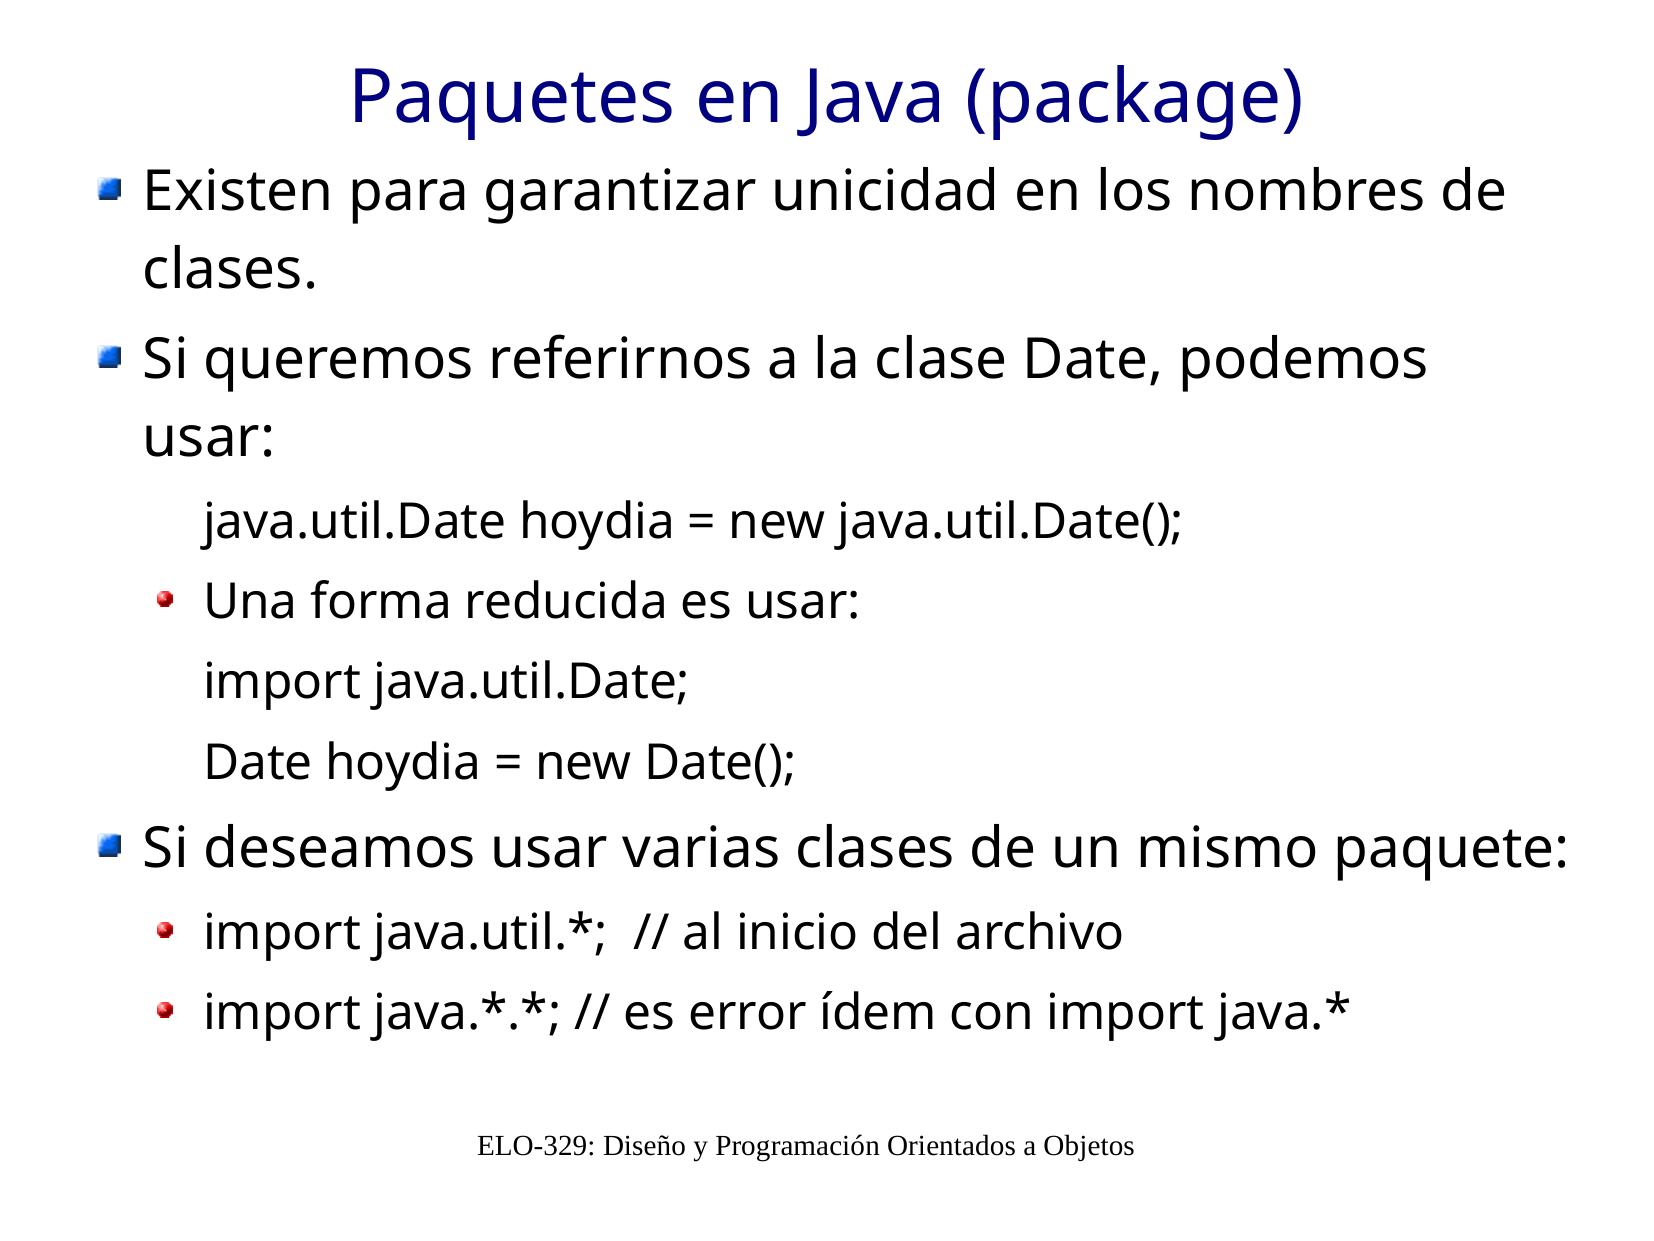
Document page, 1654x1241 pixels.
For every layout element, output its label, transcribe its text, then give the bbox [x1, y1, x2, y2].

title Paquetes en Java (package) [82, 43, 1571, 145]
list Existen para garantizar unicidad en los nombres de clases. Si queremos referirnos a la clase Date, podemos usar: java.util.Date hoydia = new java.util.Date(); Una forma reducida es usar: import java.util.Date; Date hoydia = new Date(); Si deseamos usar varias clases de un mismo paquete: import java.util.*; // al inicio del archivo import java.*.*; // es error ídem con import java.* [82, 150, 1571, 1126]
